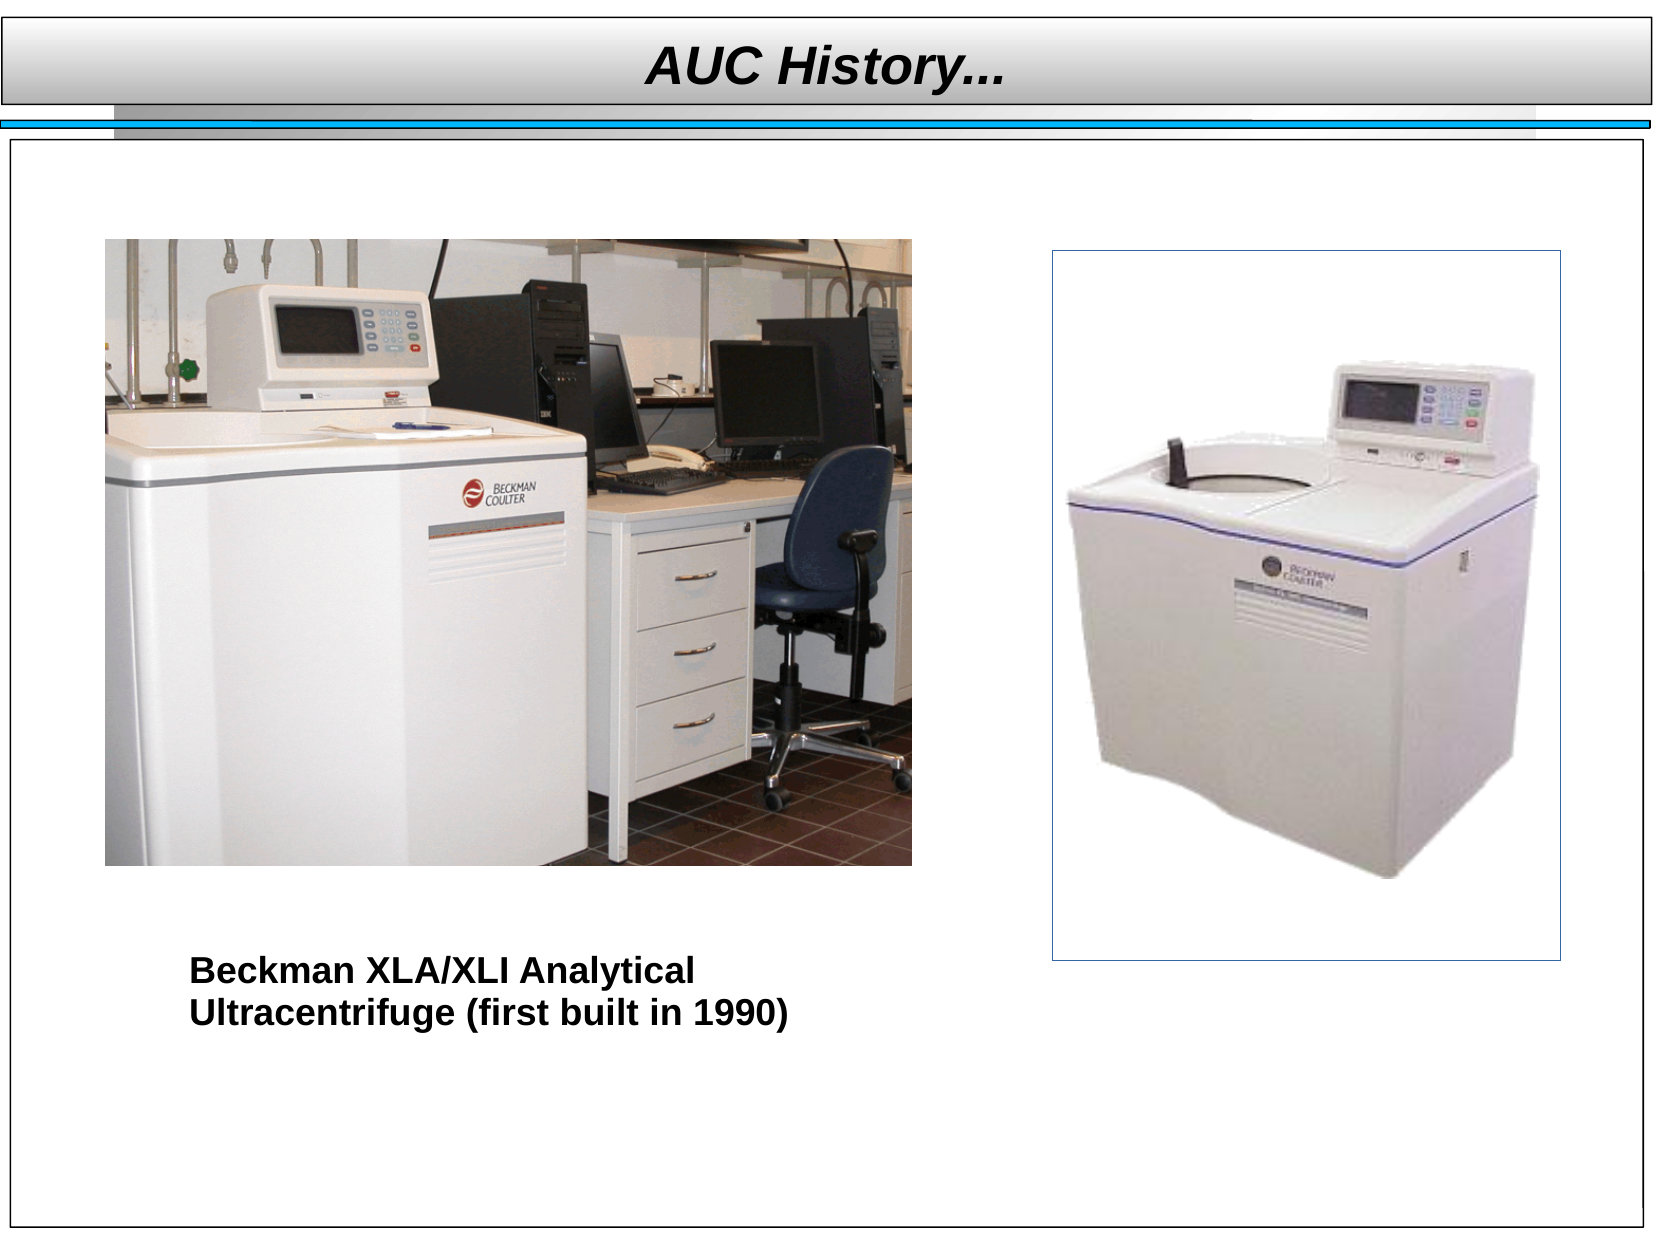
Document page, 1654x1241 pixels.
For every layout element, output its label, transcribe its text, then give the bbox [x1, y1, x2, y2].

text_box AUC History... [1, 17, 1652, 105]
picture [1065, 360, 1540, 880]
picture [105, 239, 912, 866]
text_box [10, 139, 1644, 1228]
text_box Beckman XLA/XLI Analytical Ultracentrifuge (first built in 1990) [174, 942, 980, 1042]
text_box [0, 120, 1651, 129]
